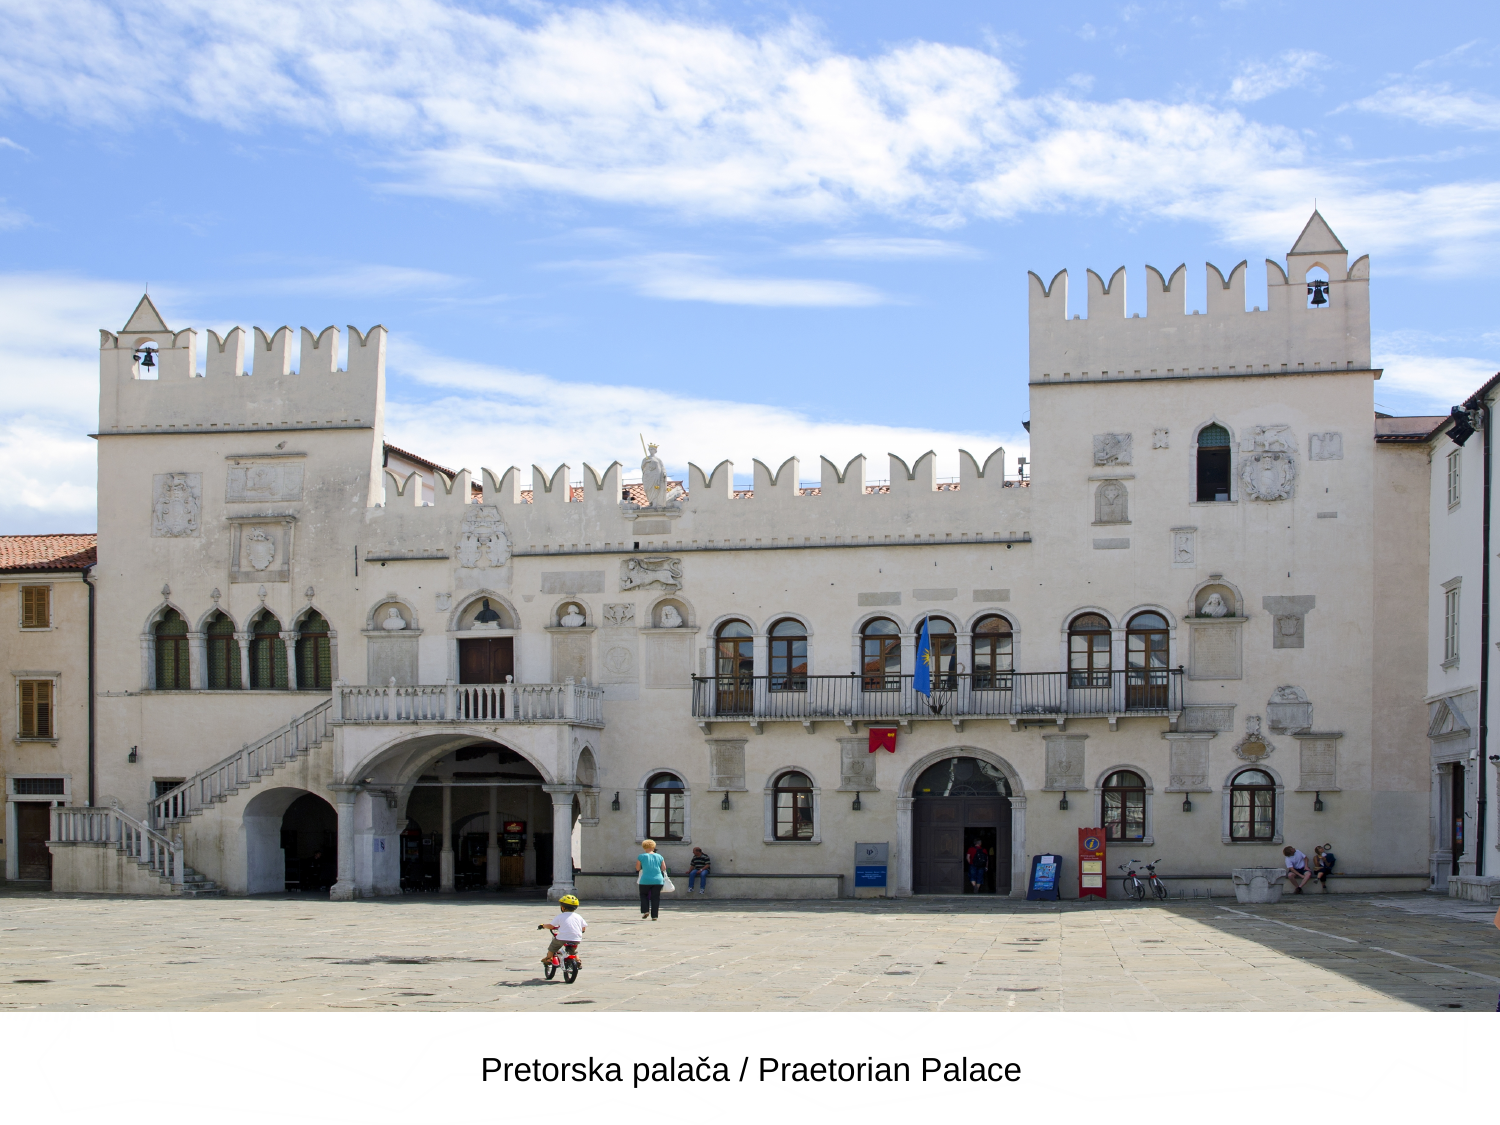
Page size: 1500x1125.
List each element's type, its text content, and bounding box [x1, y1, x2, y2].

text_box Pretorska palača / Praetorian Palace [76, 1012, 1427, 1125]
picture [0, 0, 1500, 1012]
